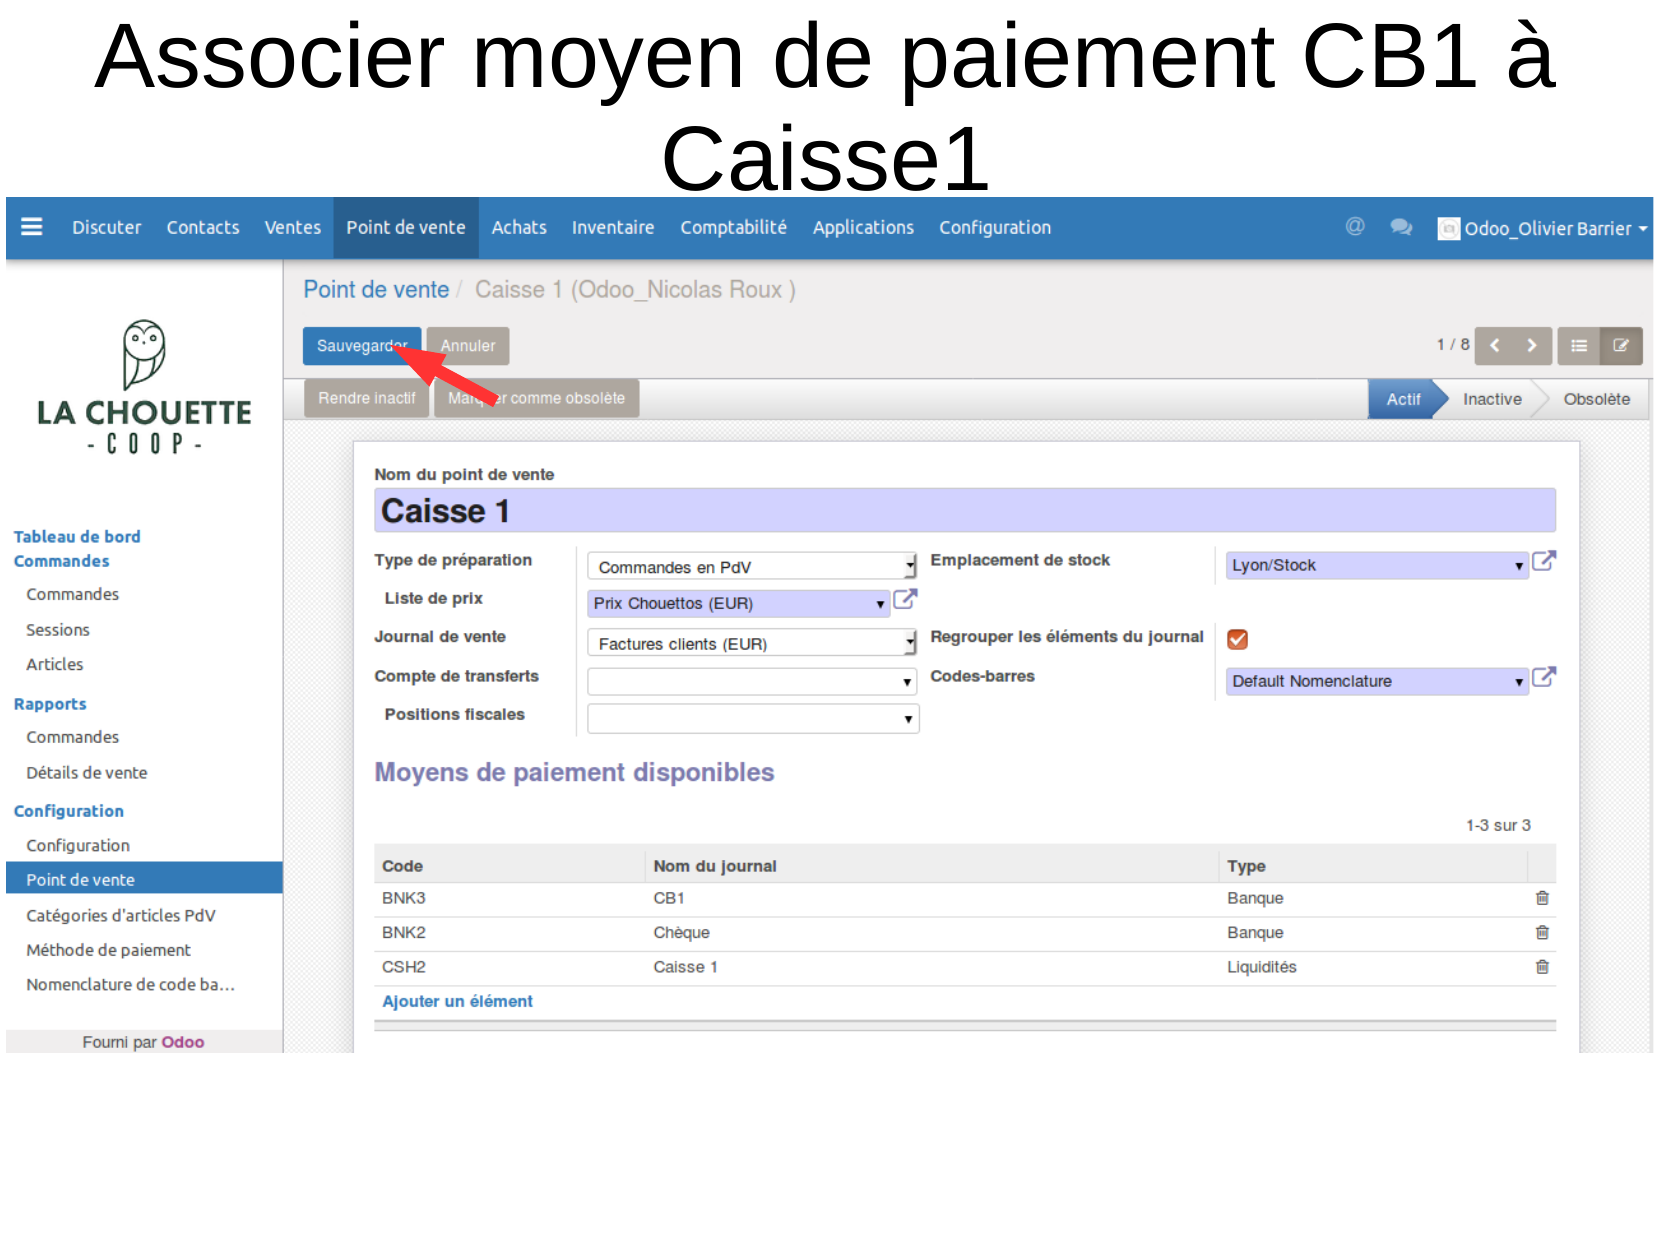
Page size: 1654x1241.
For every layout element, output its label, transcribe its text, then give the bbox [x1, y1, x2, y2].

picture [6, 197, 1654, 1053]
title Associer moyen de paiement CB1 à Caisse1 [82, 4, 1571, 197]
